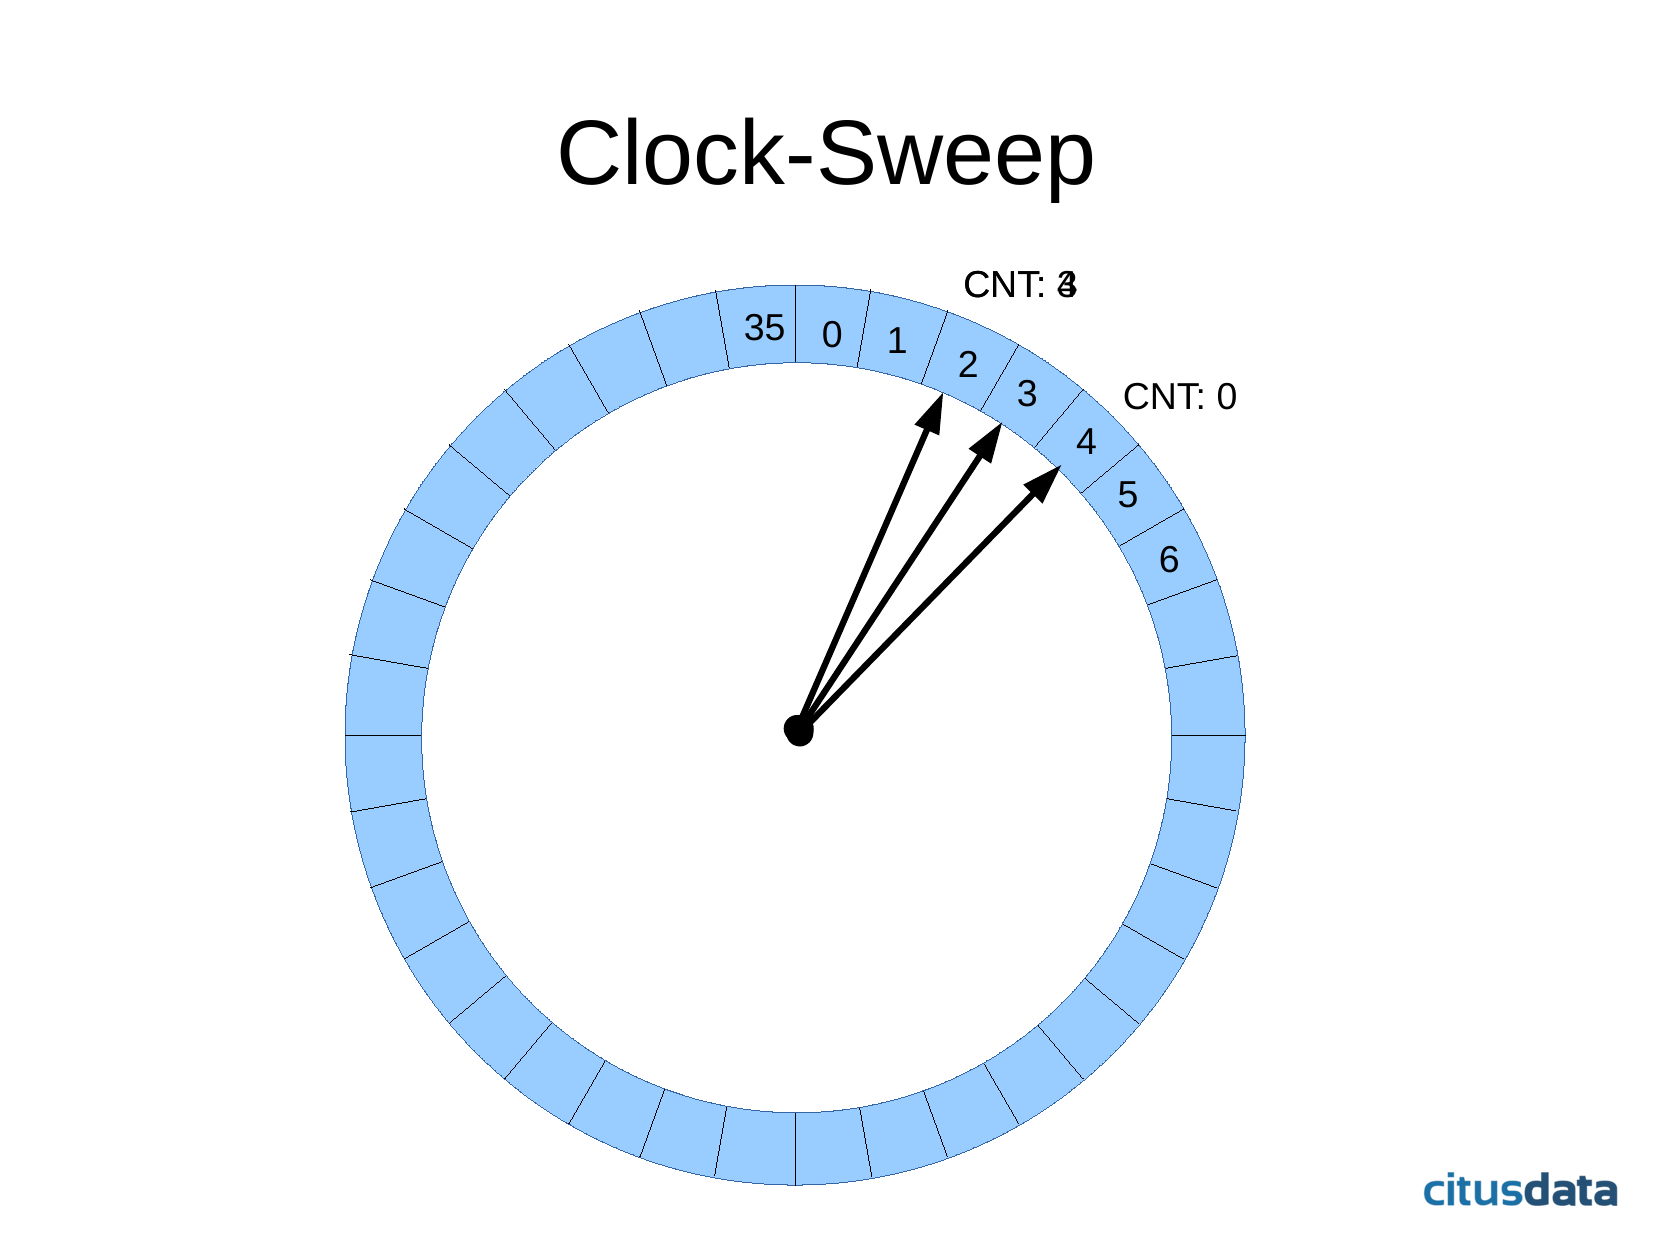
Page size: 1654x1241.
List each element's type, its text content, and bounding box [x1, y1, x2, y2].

text_box [345, 285, 1246, 1186]
text_box 1 [872, 312, 923, 370]
text_box 4 [1061, 412, 1112, 470]
title Clock-Sweep [82, 49, 1571, 257]
text_box 6 [1144, 530, 1195, 588]
text_box 35 [729, 298, 801, 356]
text_box CNT: 0 [1108, 368, 1285, 440]
text_box 3 [1002, 365, 1053, 423]
text_box CNT: 3 [948, 255, 1126, 327]
picture [1420, 1167, 1622, 1209]
text_box 5 [1102, 465, 1154, 523]
text_box 2 [943, 335, 994, 393]
text_box 0 [807, 306, 858, 364]
